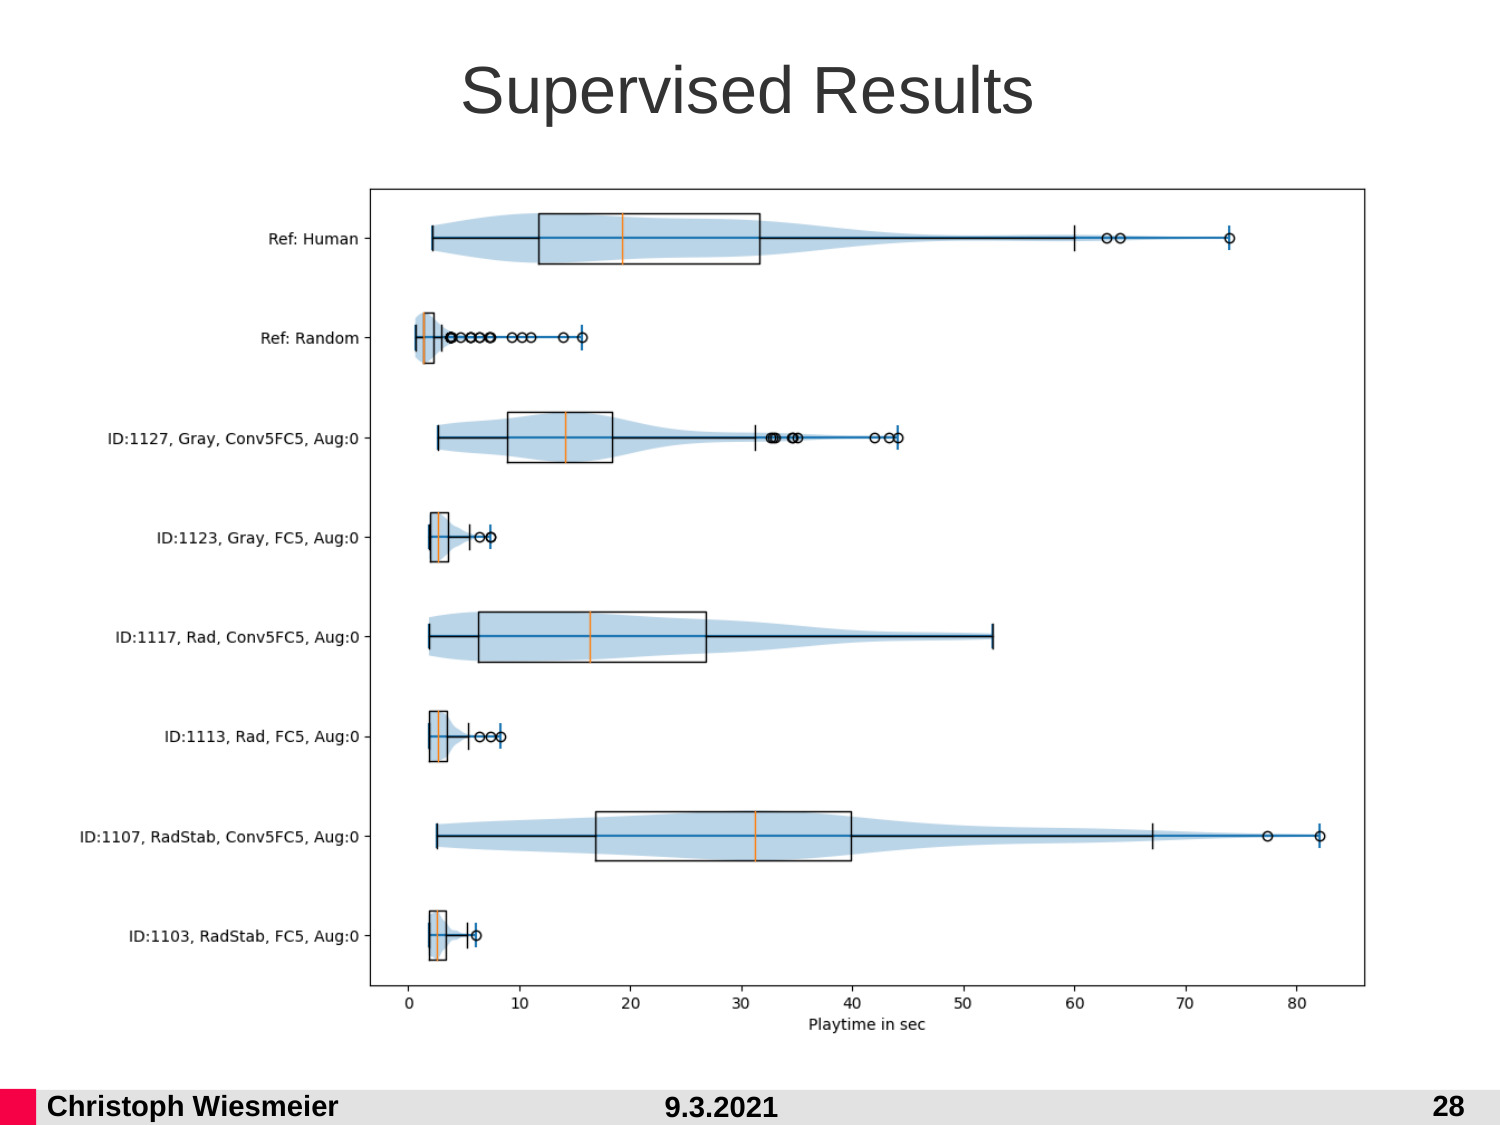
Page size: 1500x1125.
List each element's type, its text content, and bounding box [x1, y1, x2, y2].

picture [63, 172, 1381, 1051]
title Supervised Results [79, 25, 1417, 149]
